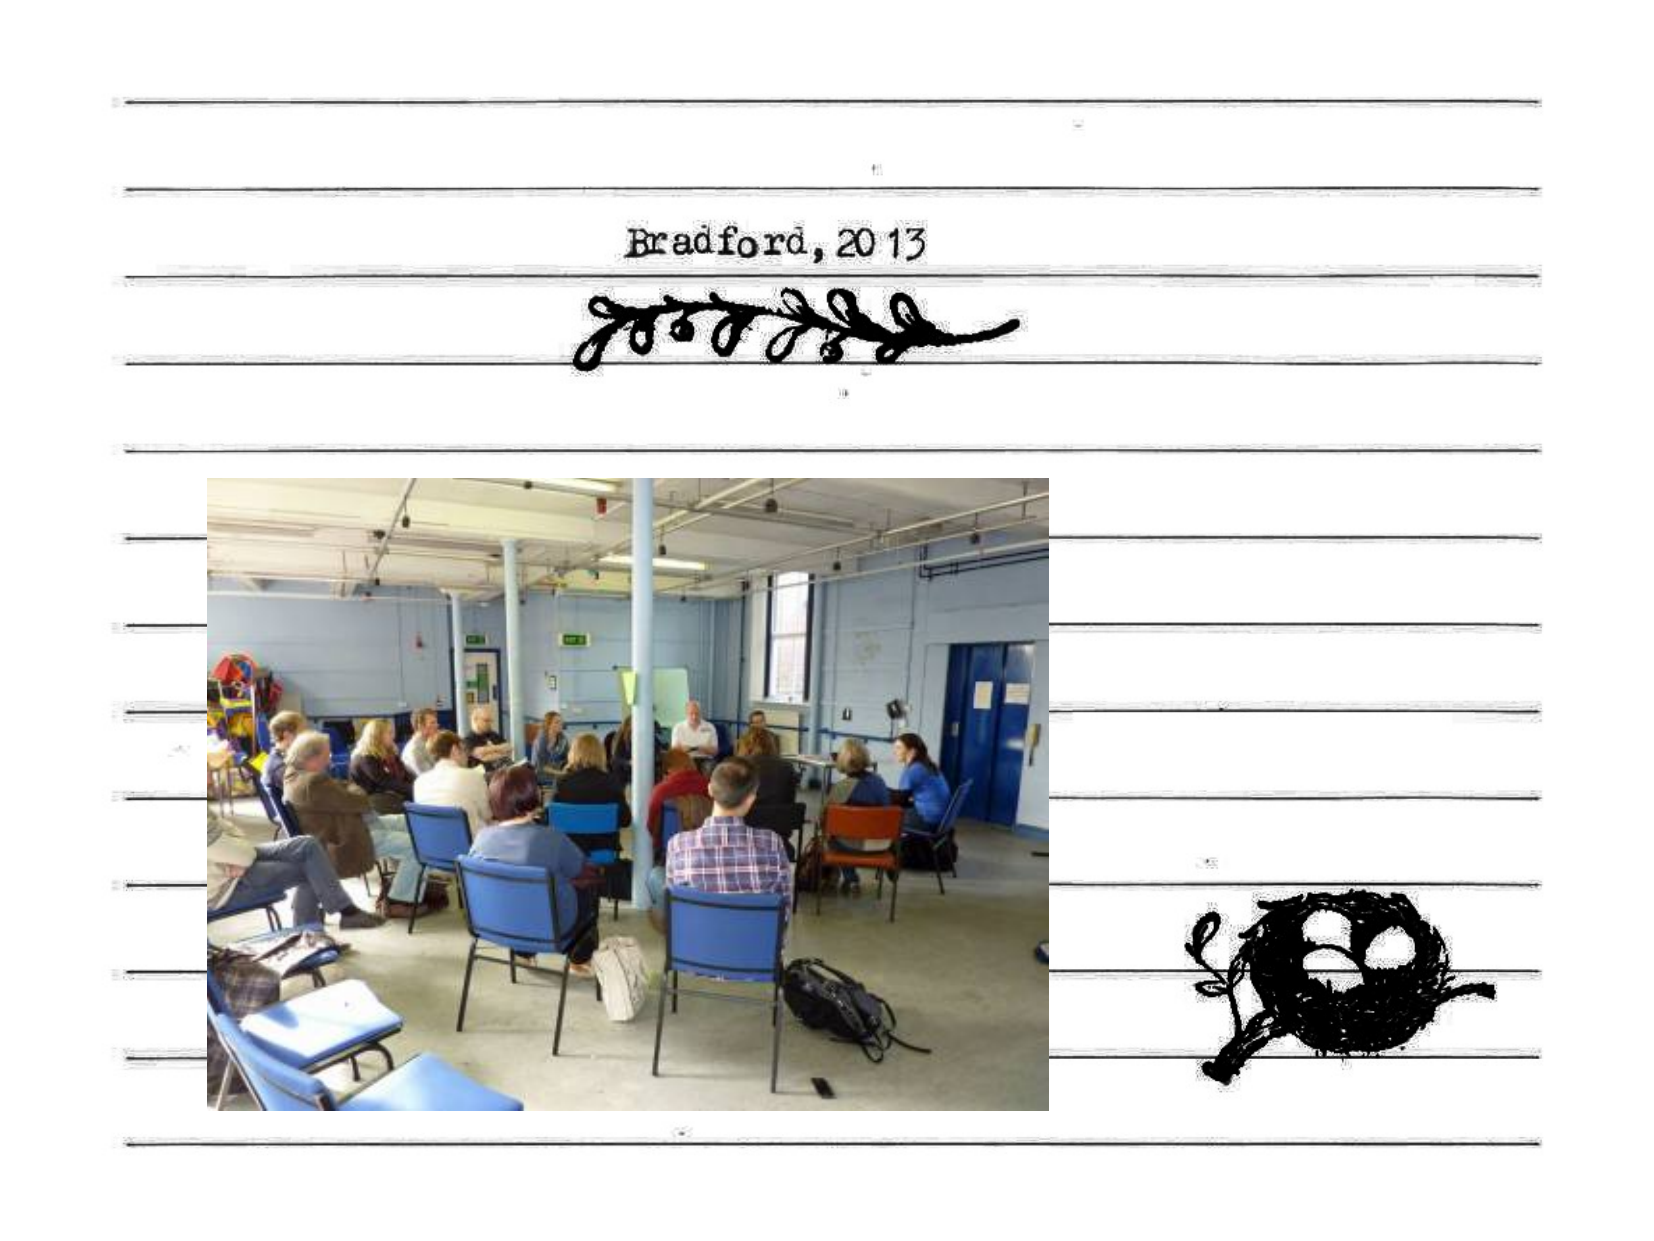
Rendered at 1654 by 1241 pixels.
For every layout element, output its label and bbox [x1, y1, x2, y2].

picture [13, 93, 1630, 1175]
